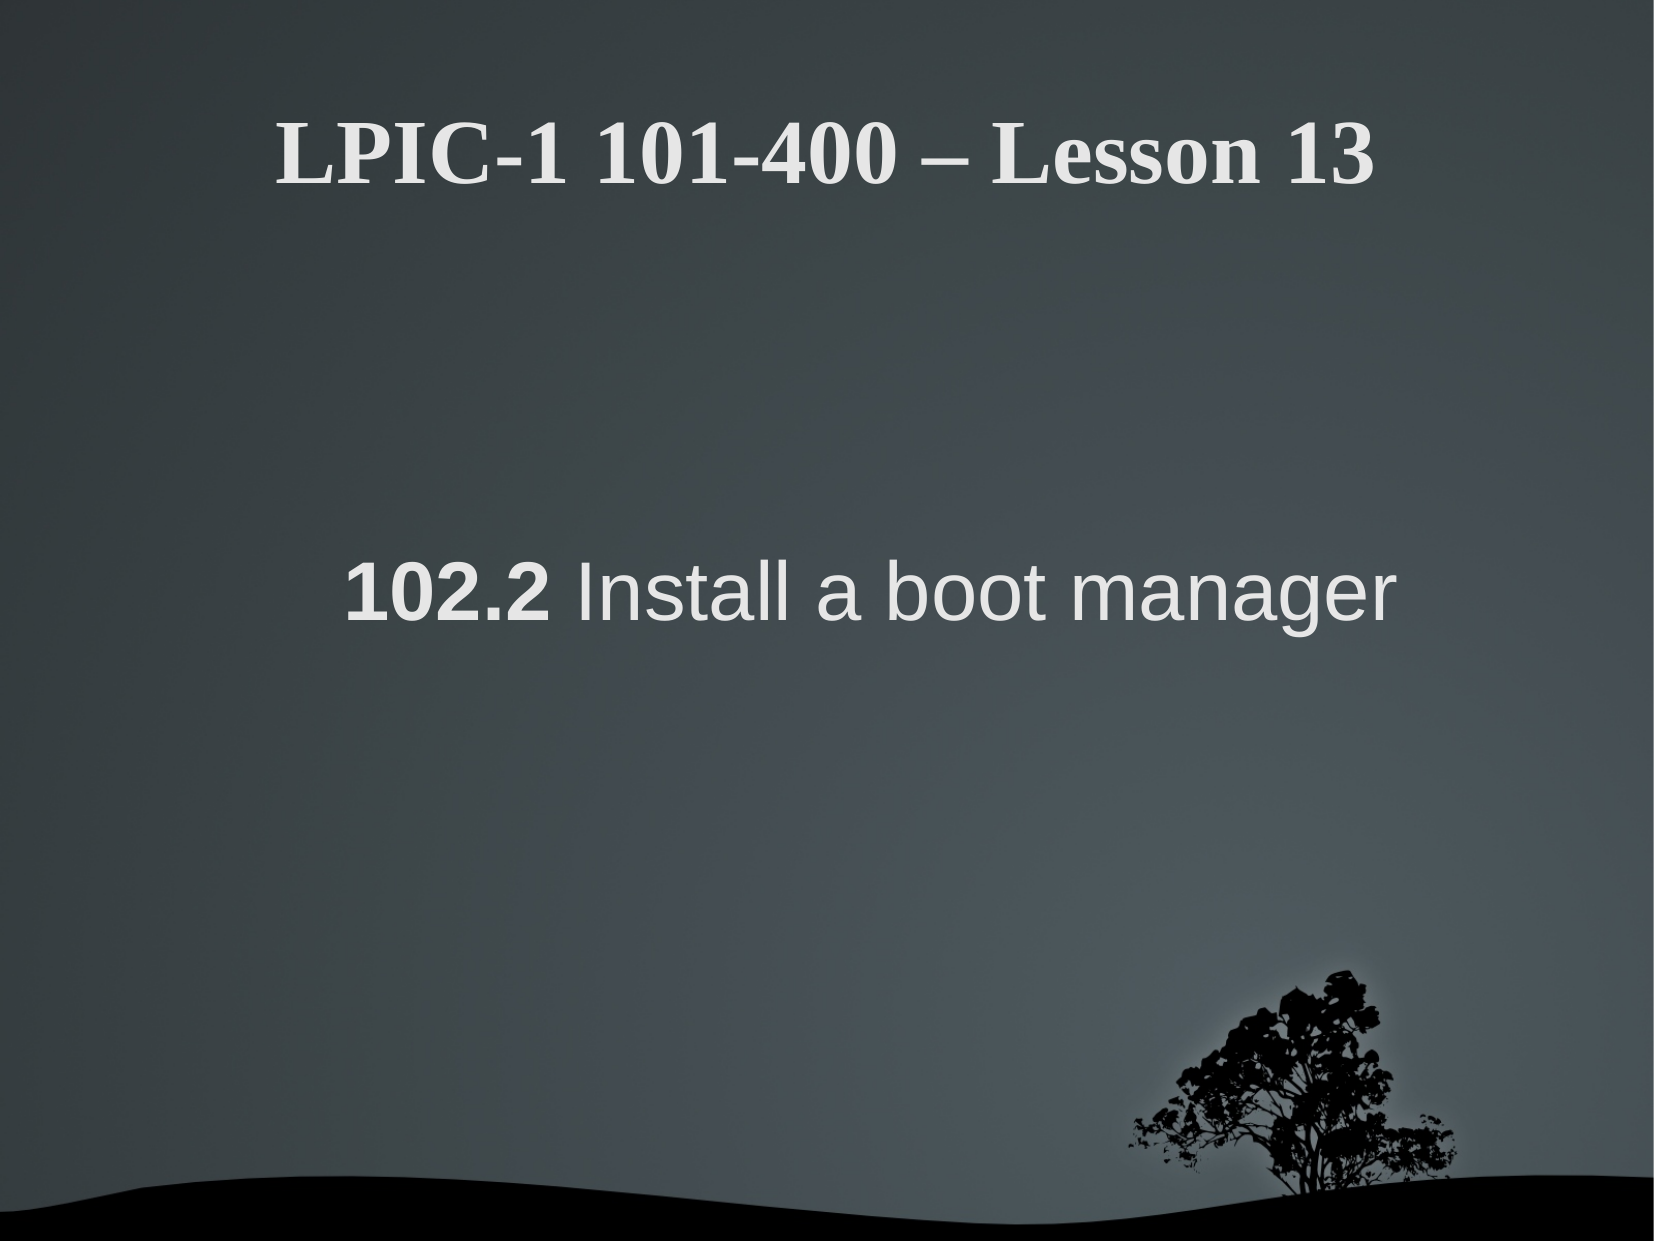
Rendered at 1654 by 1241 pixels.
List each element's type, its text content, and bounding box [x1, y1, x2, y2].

list 102.2 Install a boot manager [82, 290, 1571, 1109]
picture [0, 0, 1654, 1241]
title LPIC-1 101-400 – Lesson 13 [82, 49, 1571, 257]
